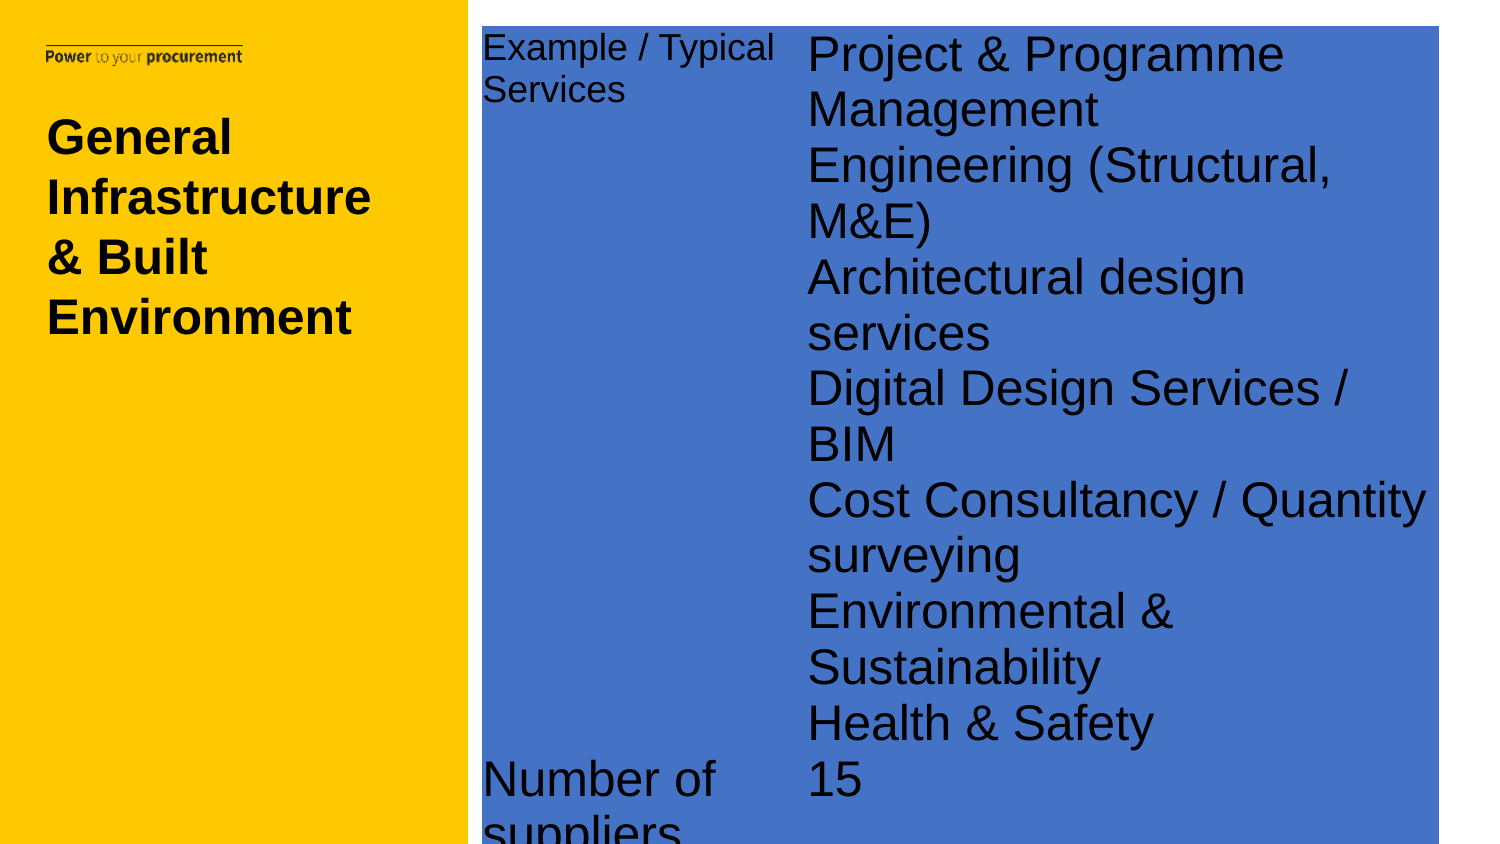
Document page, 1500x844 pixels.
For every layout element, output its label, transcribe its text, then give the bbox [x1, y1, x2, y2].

table_header Example / Typical Services [482, 26, 807, 751]
title General Infrastructure & Built Environment [46, 104, 423, 209]
table_header Project & Programme Management Engineering (Structural, M&E) Architectural design services Digital Design Services / BIM Cost Consultancy / Quantity surveying Environmental & Sustainability Health & Safety [807, 26, 1439, 751]
table_cell Number of suppliers [482, 751, 807, 844]
table_cell 15 [807, 751, 1439, 844]
